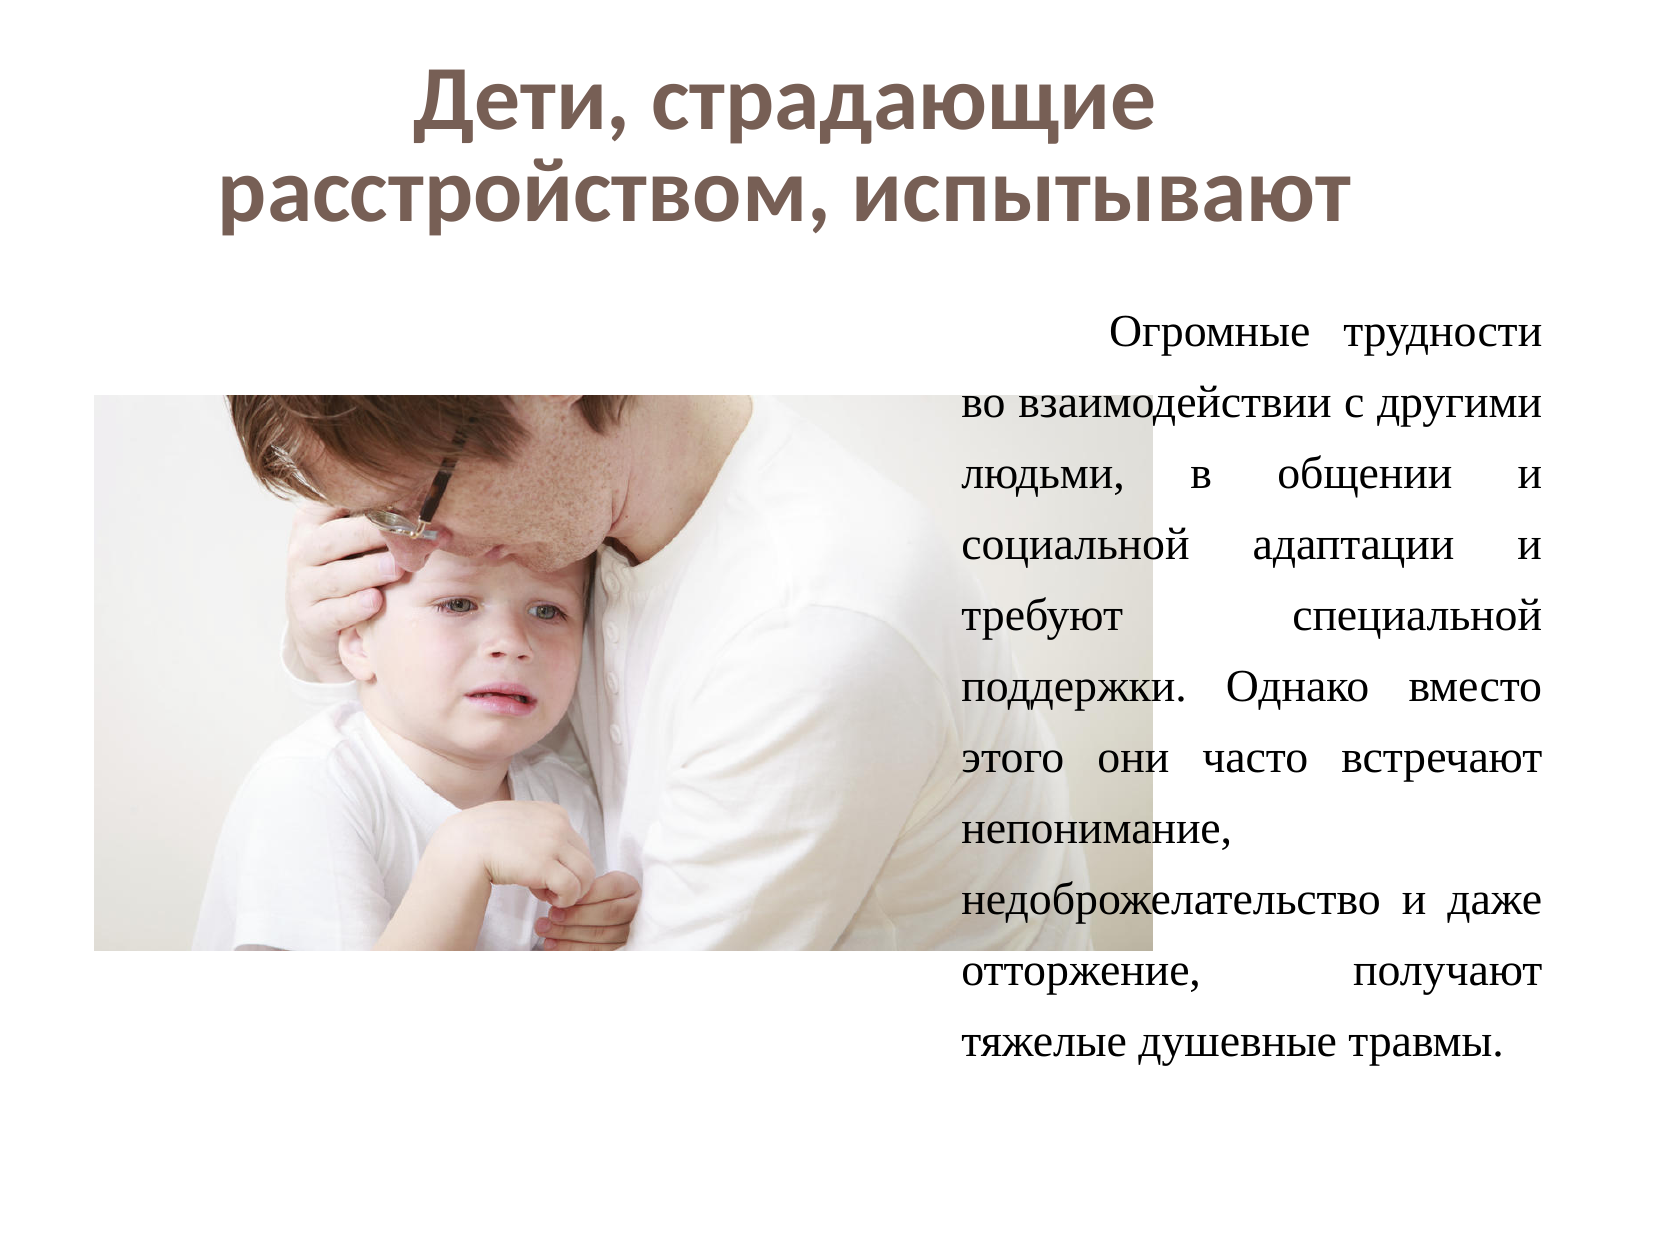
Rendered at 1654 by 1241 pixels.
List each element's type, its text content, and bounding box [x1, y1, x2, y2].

list Огромные трудности во взаимодействии с другими людьми, в общении и социальной адаптации и требуют специальной поддержки. Однако вместо этого они часто встречают непонимание, недоброжелательство и даже отторжение, получают тяжелые душевные травмы. [803, 277, 1560, 1097]
title Дети, страдающие расстройством, испытывают [82, 50, 1489, 256]
picture [94, 395, 803, 951]
